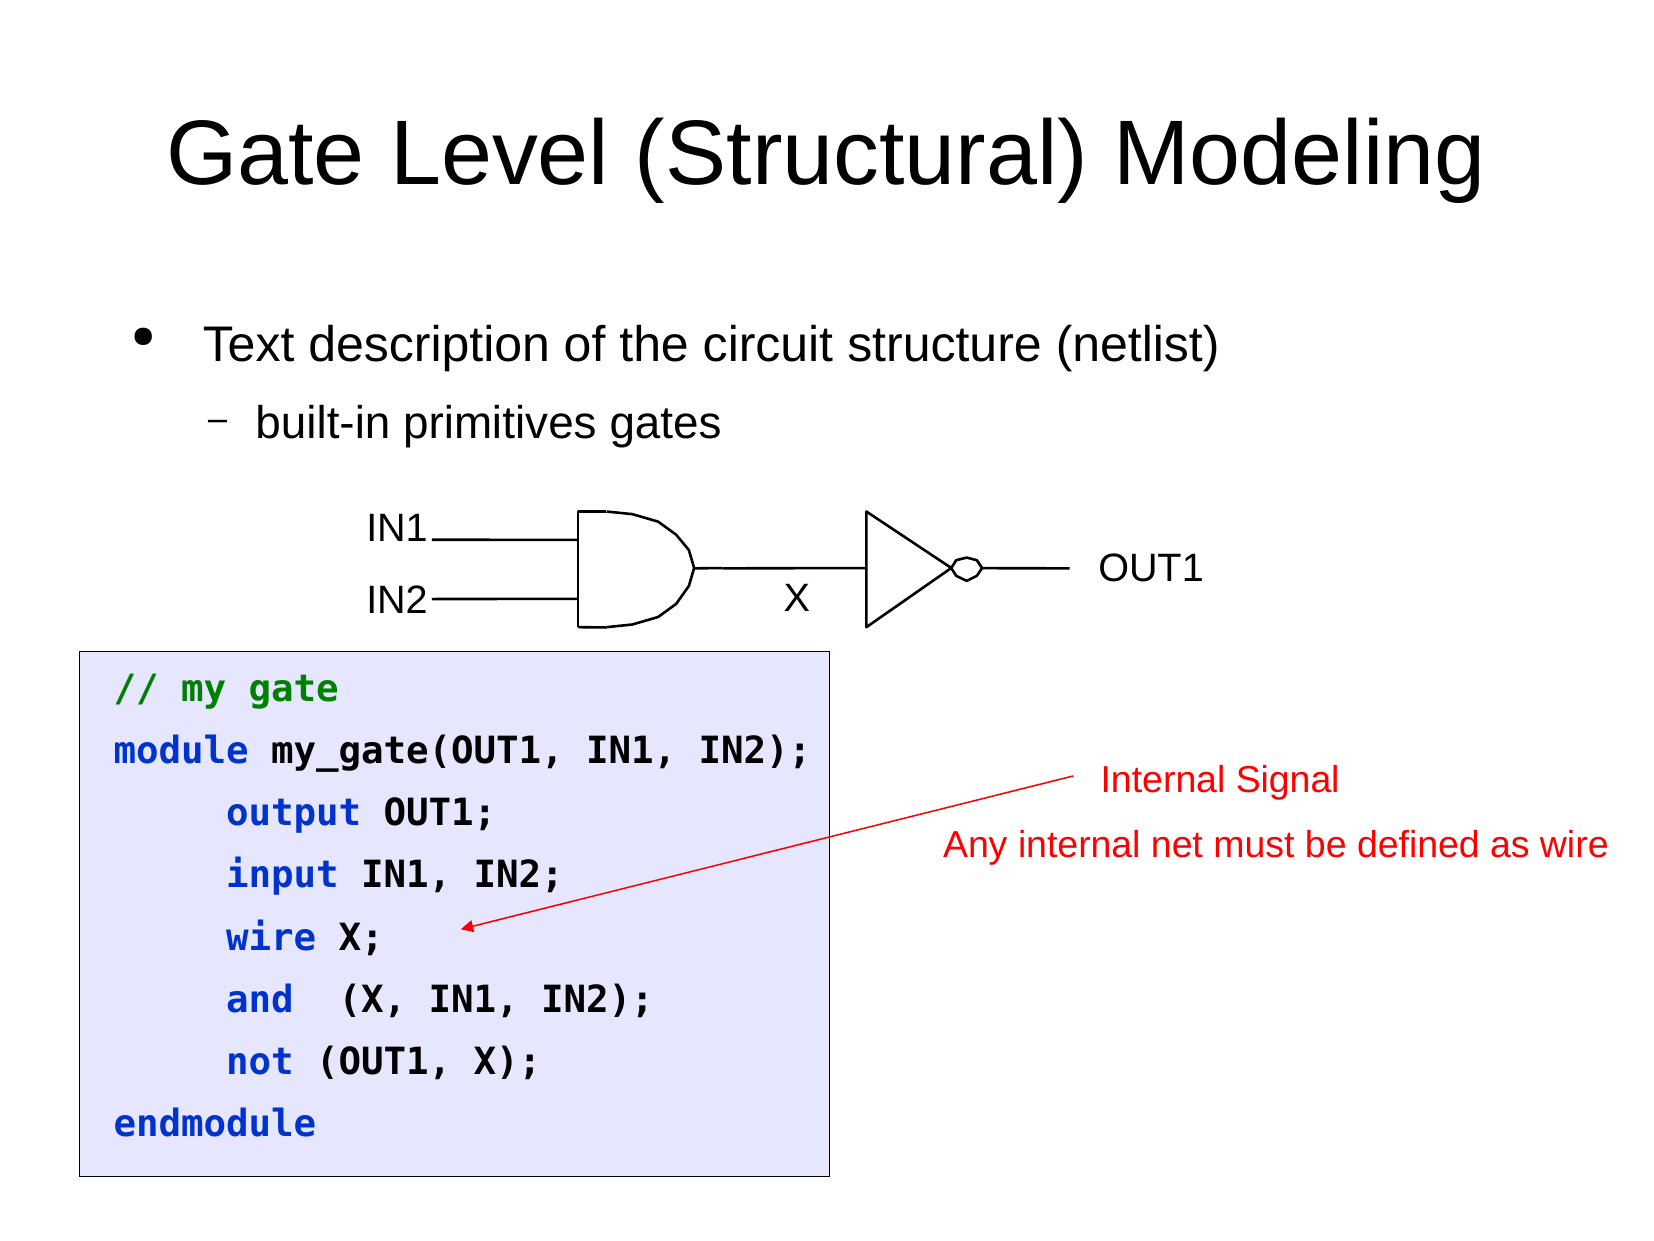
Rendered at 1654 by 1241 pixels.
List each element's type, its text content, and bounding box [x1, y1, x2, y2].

text_box [79, 651, 830, 1177]
text_box Any internal net must be defined as wire [928, 816, 1624, 874]
text_box X [783, 575, 810, 620]
text_box Internal Signal [1085, 751, 1474, 809]
title Gate Level (Structural) Modeling [82, 56, 1571, 250]
text_box IN2 [366, 577, 428, 622]
text_box OUT1 [1098, 545, 1204, 591]
list Text description of the circuit structure (netlist) built-in primitives gates // my gate module my_gate(OUT1, IN1, IN2); output OUT1; input IN1, IN2; wire X; and (X, IN1, IN2); not (OUT1, X); endmodule [98, 293, 1449, 1154]
text_box [866, 511, 983, 628]
text_box IN1 [366, 505, 428, 550]
